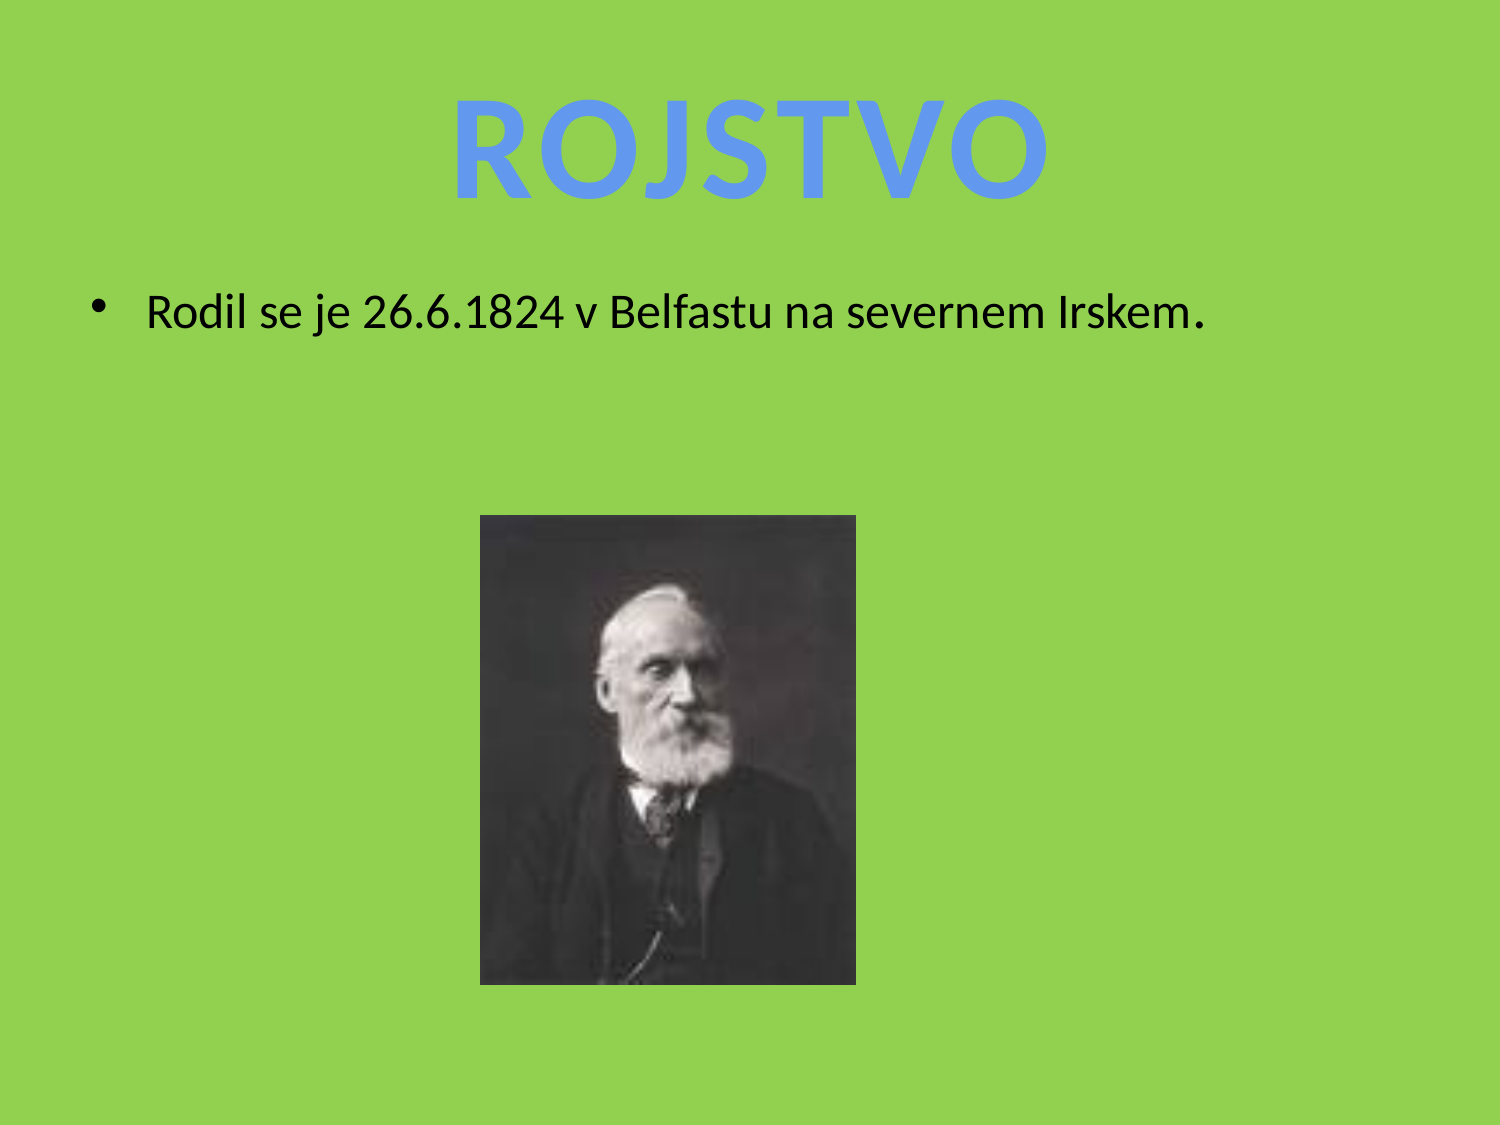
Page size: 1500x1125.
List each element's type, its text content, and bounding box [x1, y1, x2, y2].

title ROJSTVO [75, 45, 1425, 233]
list Rodil se je 26.6.1824 v Belfastu na severnem Irskem. [75, 262, 1425, 551]
picture [480, 515, 856, 985]
